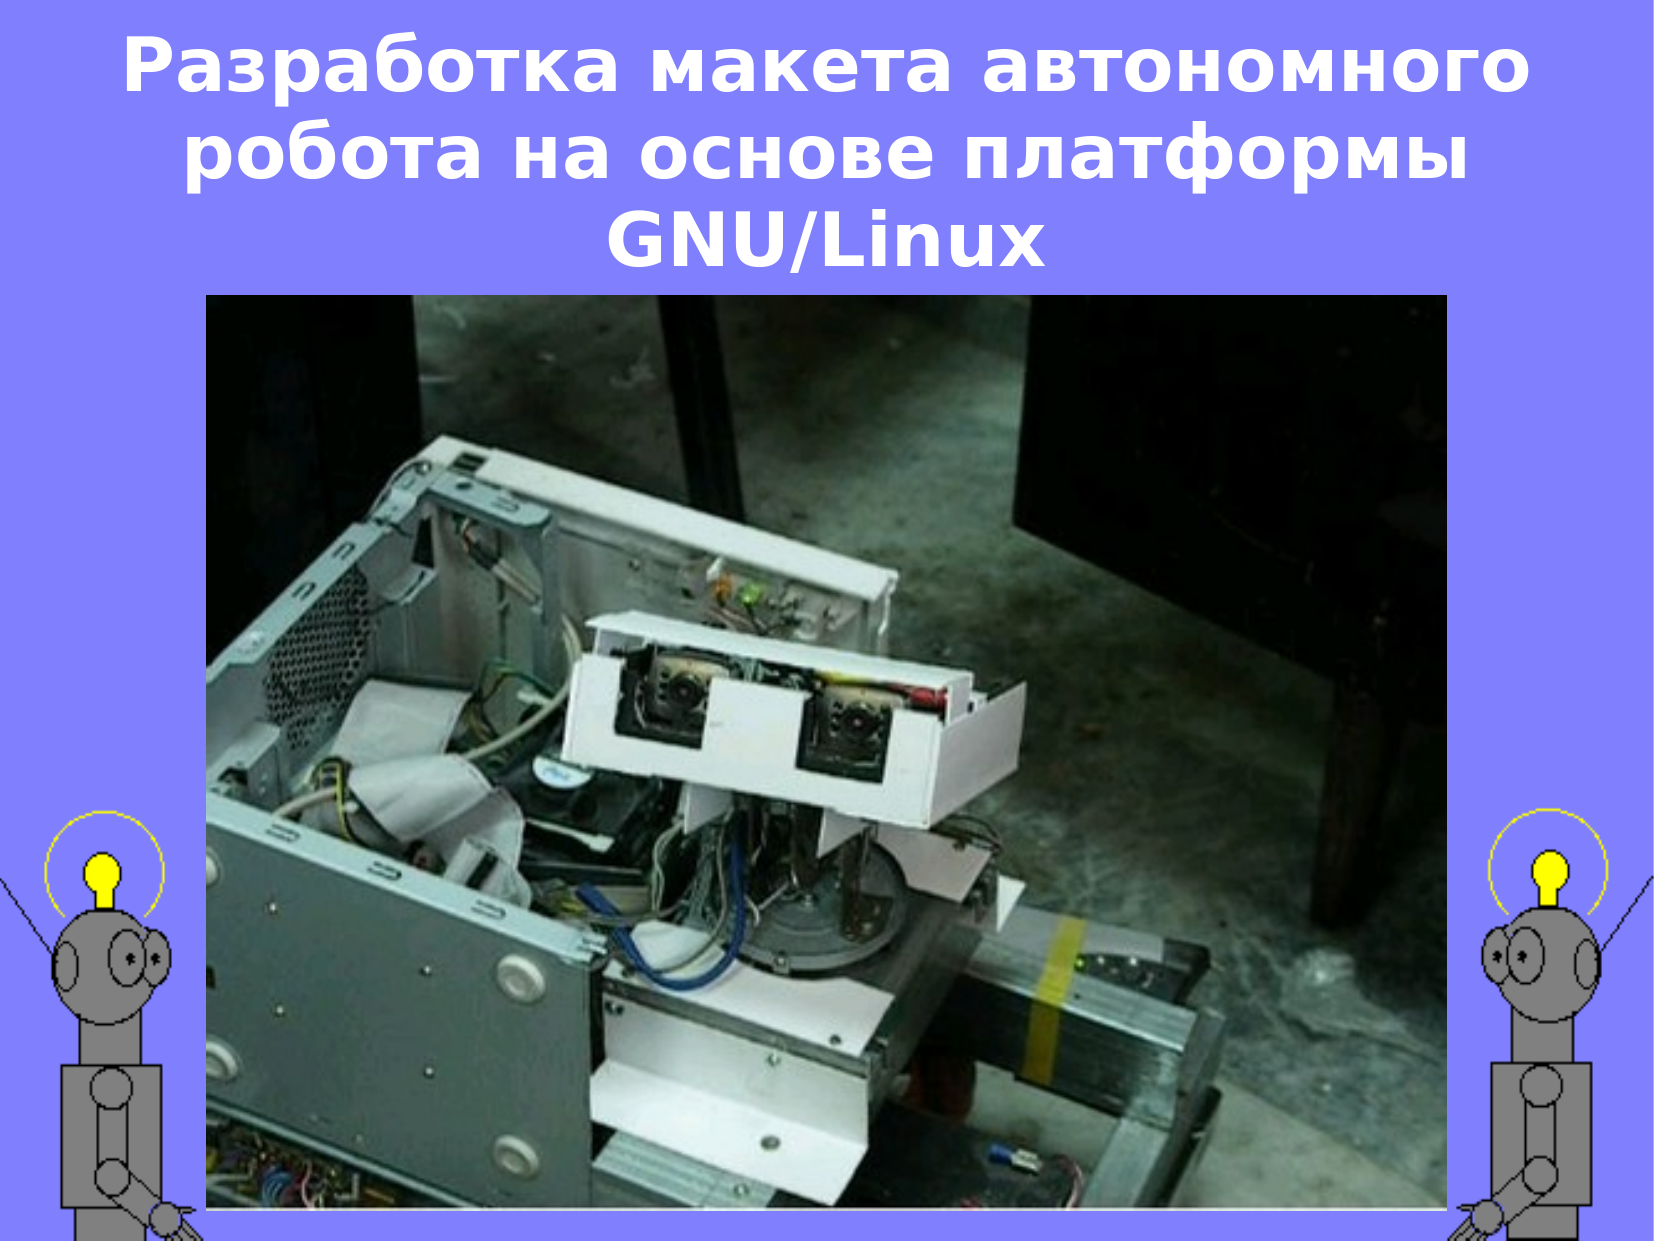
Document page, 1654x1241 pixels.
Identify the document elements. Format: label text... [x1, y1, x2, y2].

picture [0, 0, 1654, 1241]
text_box [82, 297, 206, 1102]
title Разработка макета автономного робота на основе платформы GNU/Linux [82, 22, 1571, 284]
text_box [1447, 297, 1571, 1102]
